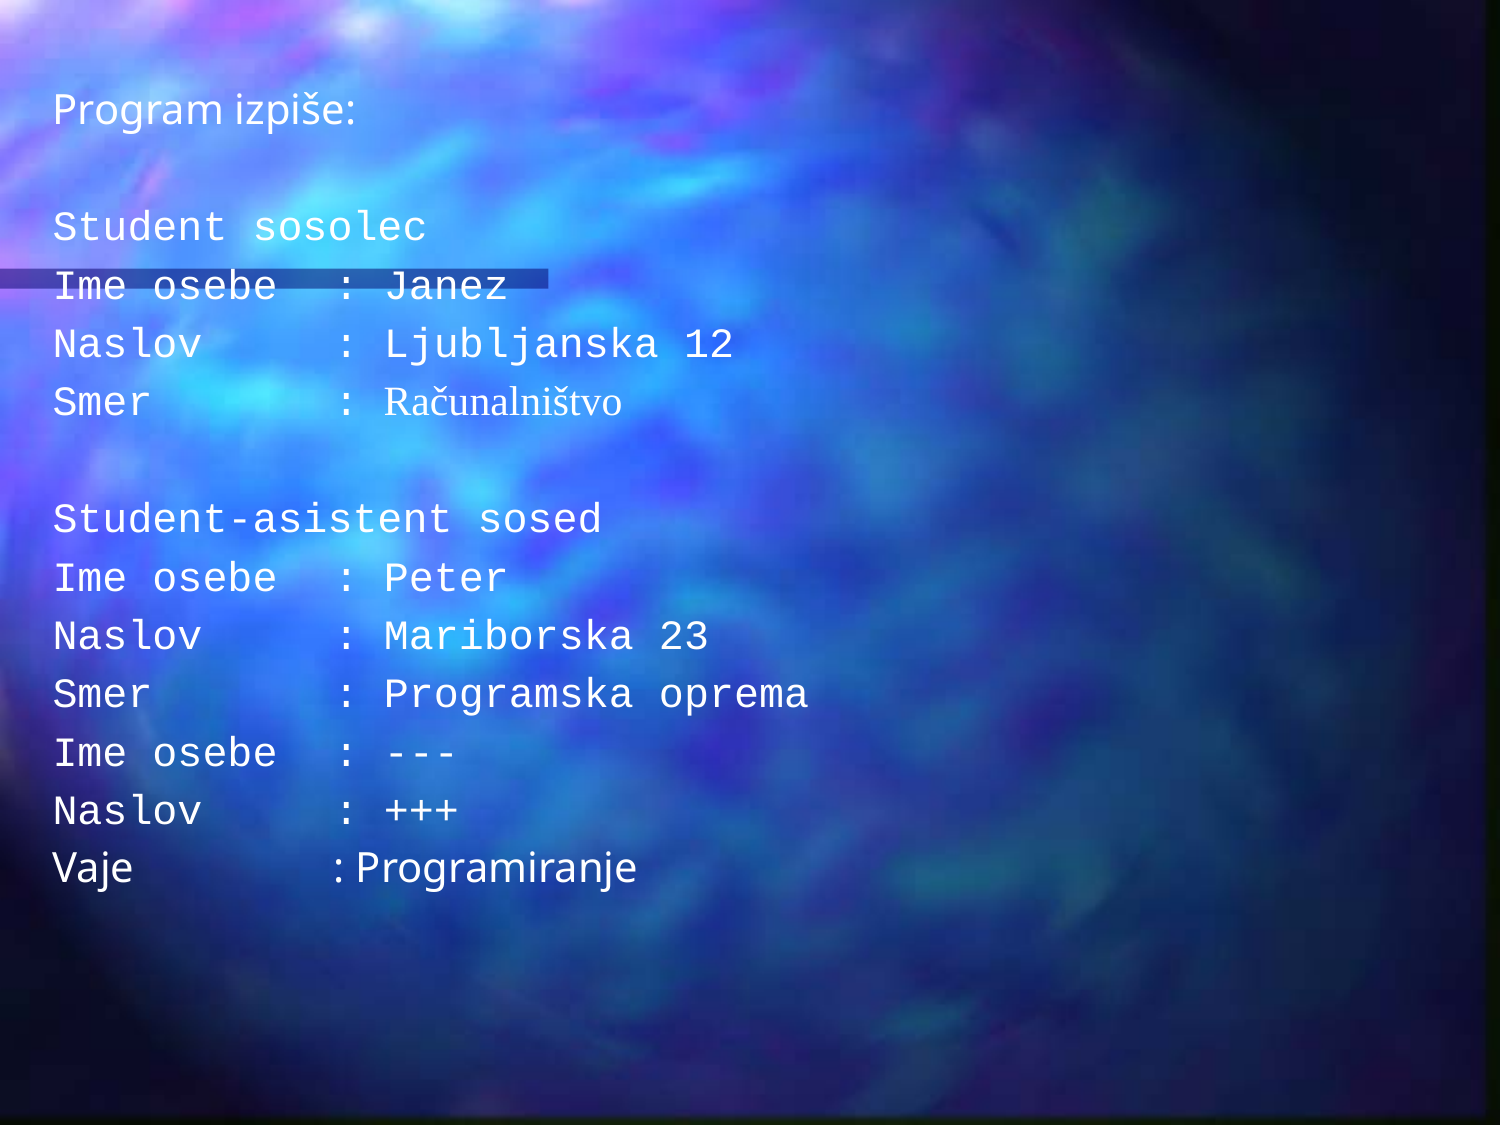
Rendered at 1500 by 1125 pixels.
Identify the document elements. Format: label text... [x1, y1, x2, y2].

list Program izpiše: Student sosolec Ime osebe : Janez Naslov : Ljubljanska 12 Smer : Računalništvo Student-asistent sosed Ime osebe : Peter Naslov : Mariborska 23 Smer : Programska oprema Ime osebe : --- Naslov : +++ Vaje : Programiranje [37, 75, 1388, 1000]
picture [0, 0, 1500, 1125]
